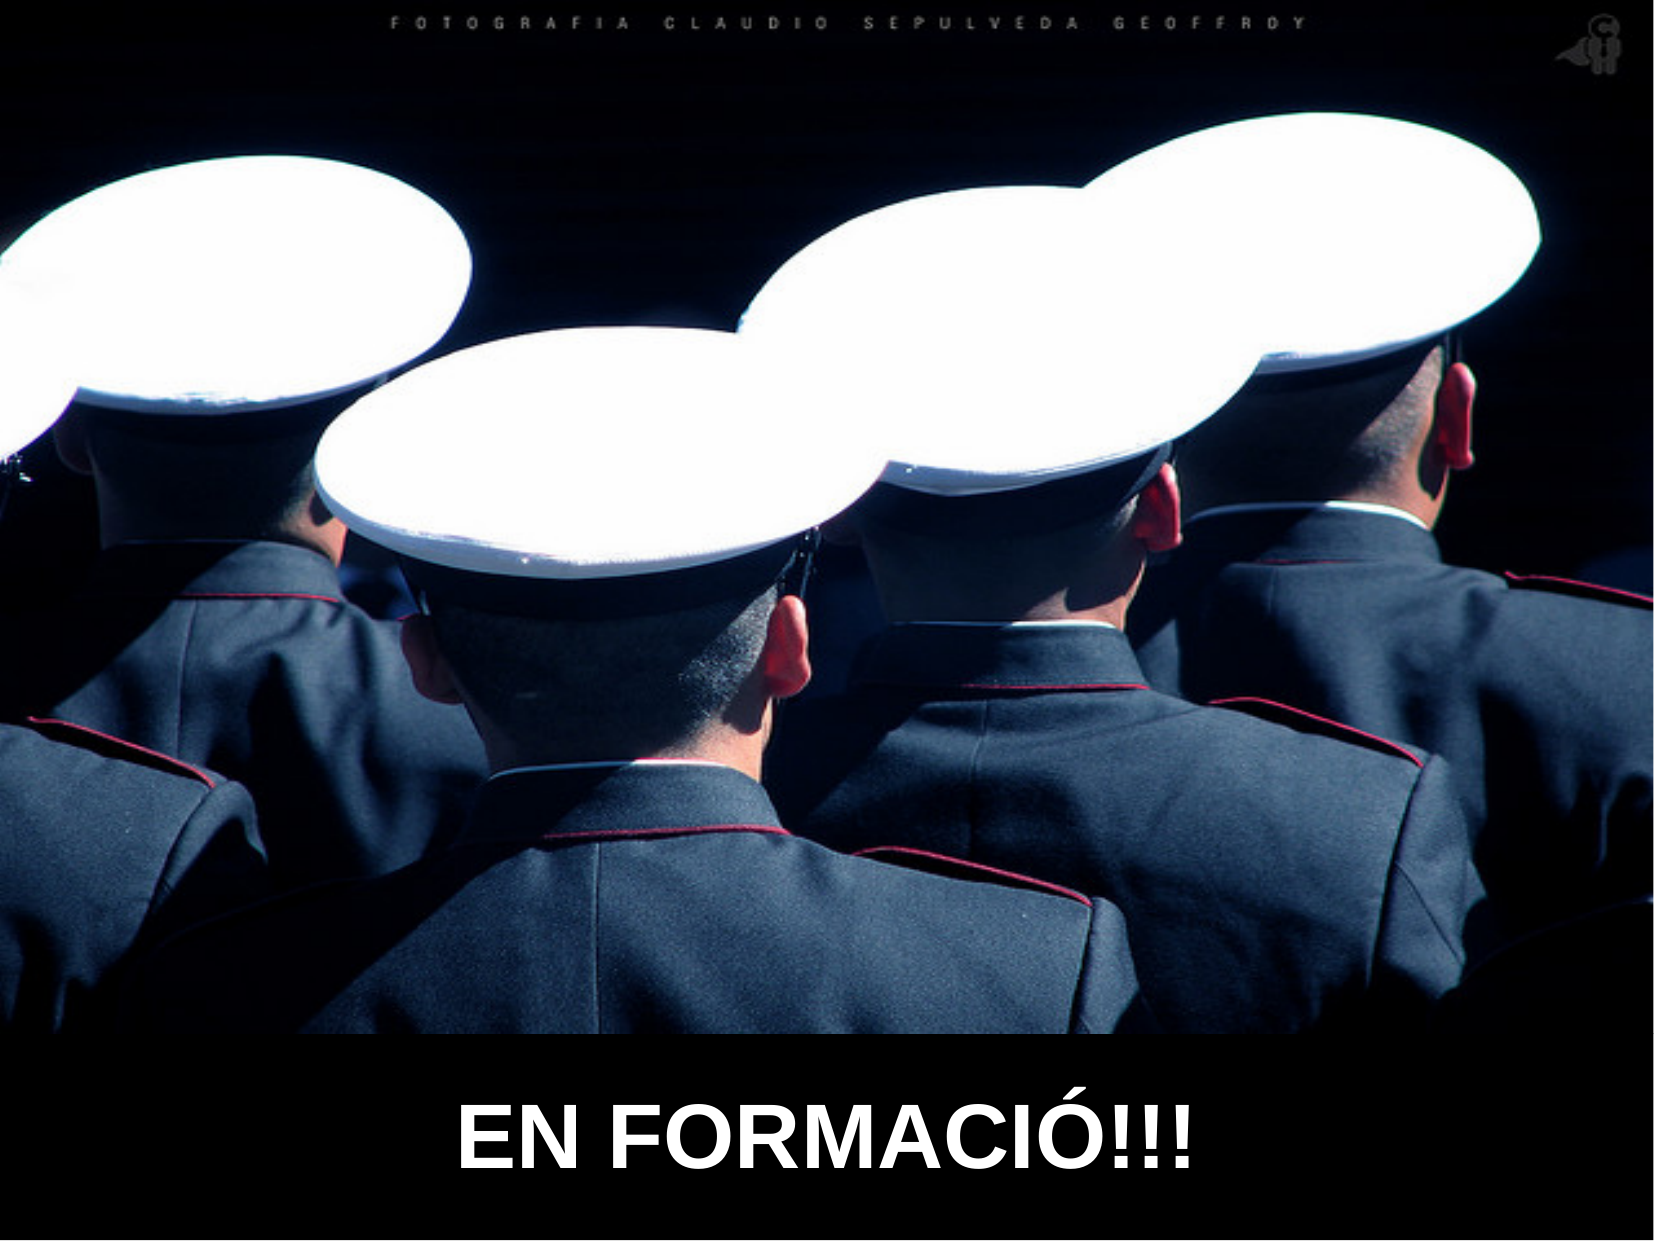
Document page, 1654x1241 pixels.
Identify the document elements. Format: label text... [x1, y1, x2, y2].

title EN FORMACIÓ!!! [0, 1034, 1654, 1241]
picture [0, 0, 1654, 1034]
